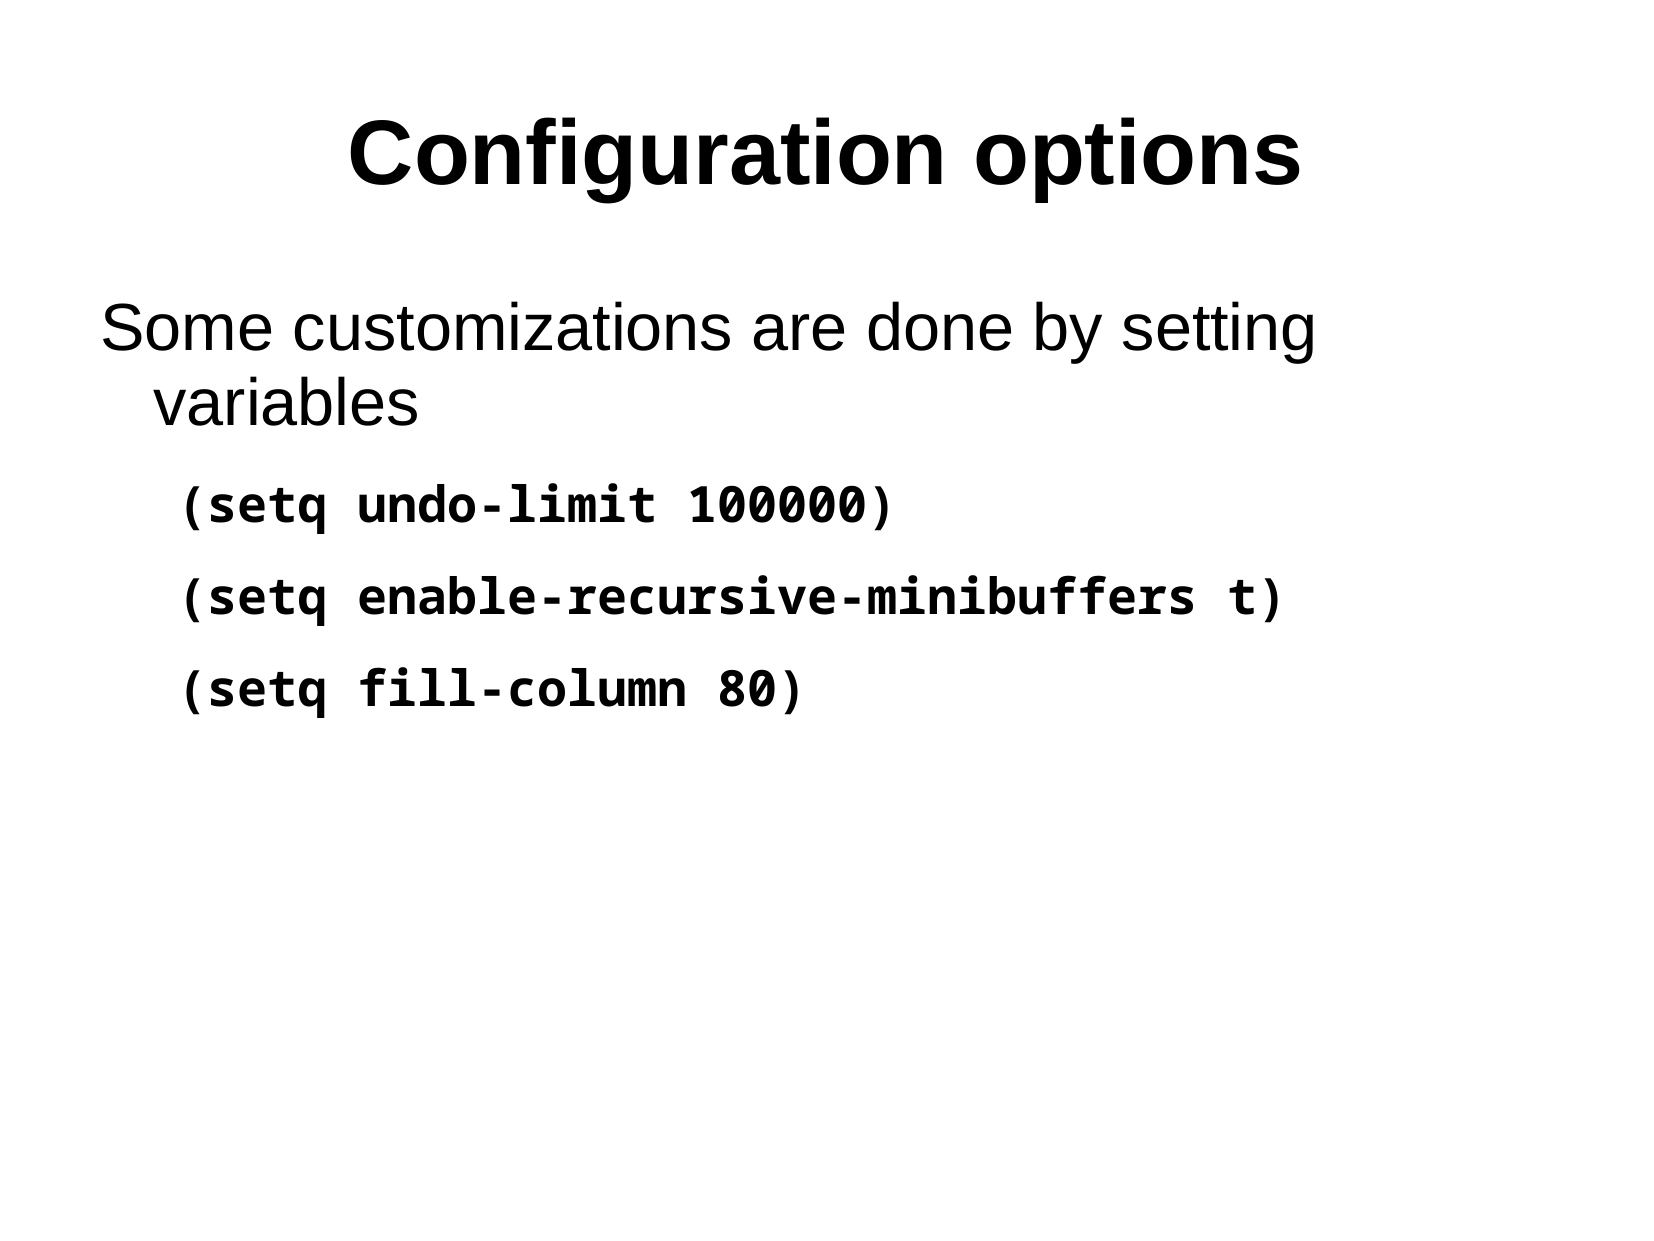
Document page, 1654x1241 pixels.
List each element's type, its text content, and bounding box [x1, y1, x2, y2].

list Some customizations are done by setting variables (setq undo-limit 100000) (setq enable-recursive-minibuffers t) (setq fill-column 80) [82, 290, 1571, 1094]
title Configuration options [82, 56, 1571, 250]
